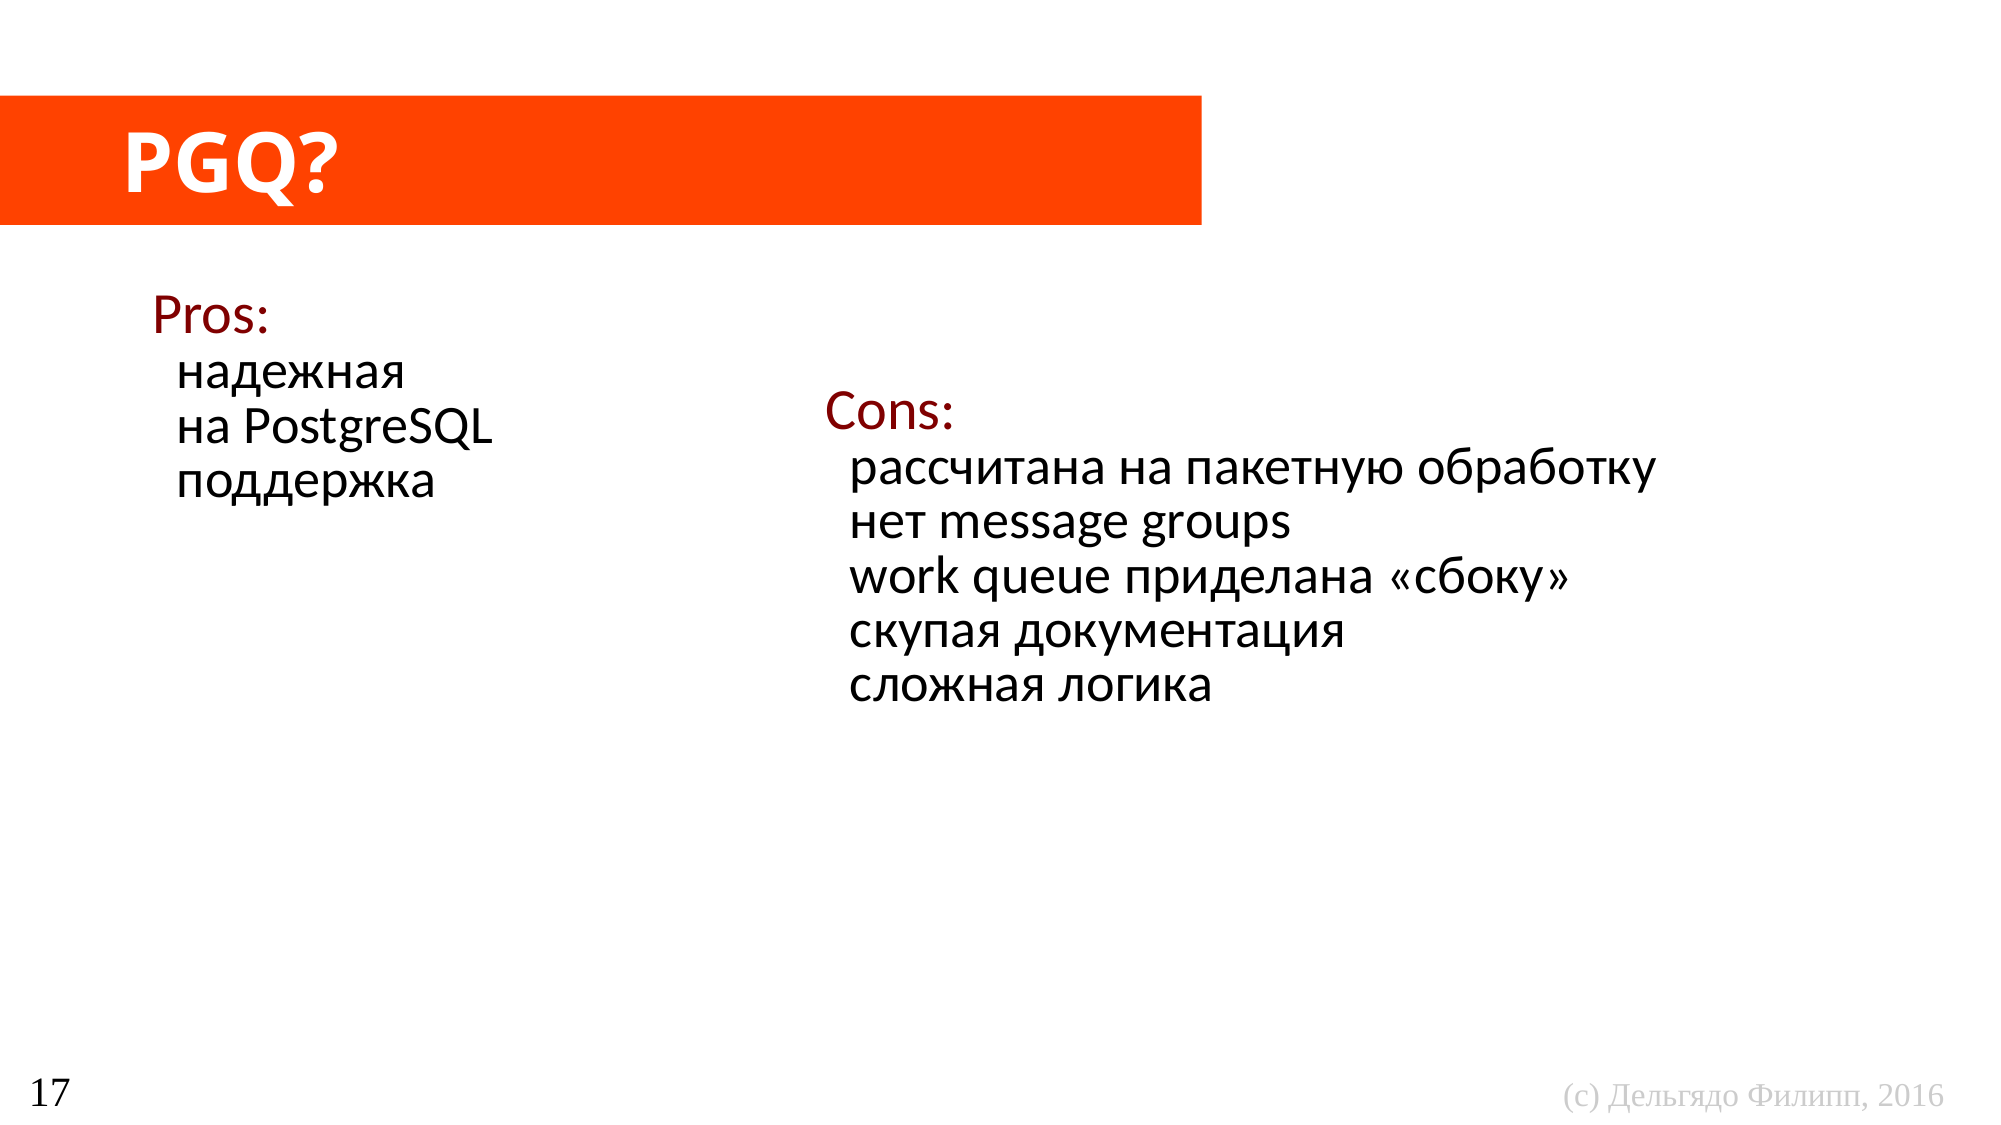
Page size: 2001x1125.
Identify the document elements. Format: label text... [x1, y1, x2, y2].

title PGQ? [0, 95, 1202, 225]
list Pros: надежная на PostgreSQL поддержка [137, 282, 810, 1014]
list Cons: рассчитана на пакетную обработку нет message groups work queue приделана «сбоку» скупая документация сложная логика [810, 282, 1938, 1014]
